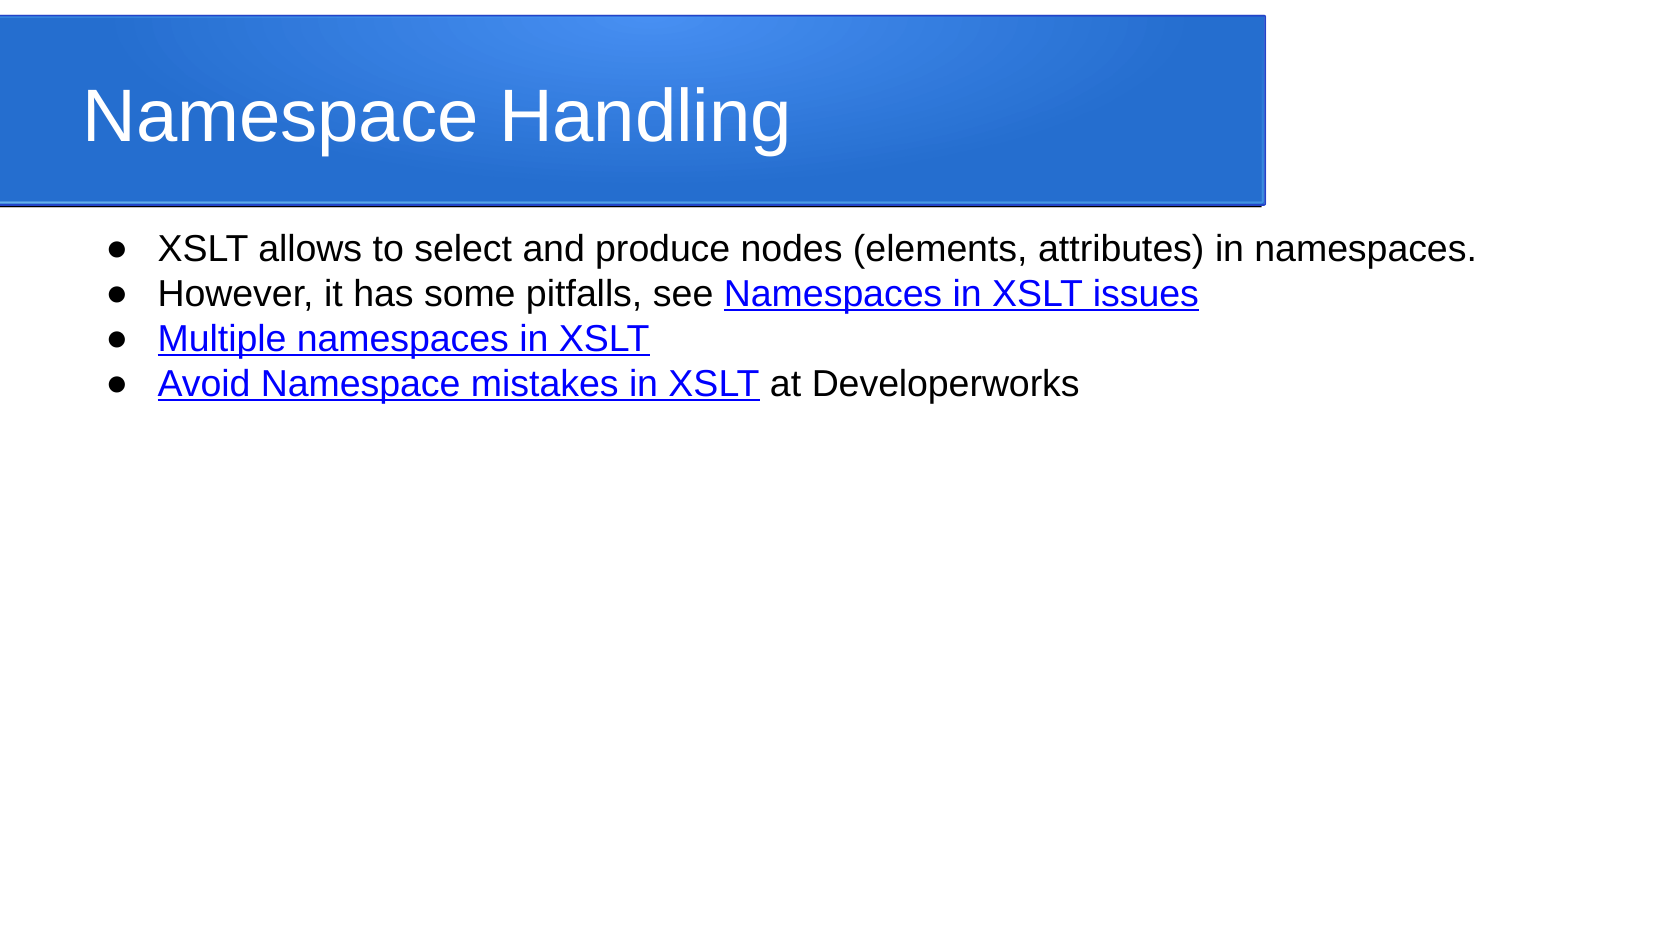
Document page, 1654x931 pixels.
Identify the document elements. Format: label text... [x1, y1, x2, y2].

list XSLT allows to select and produce nodes (elements, attributes) in namespaces. However, it has some pitfalls, see Namespaces in XSLT issues Multiple namespaces in XSLT Avoid Namespace mistakes in XSLT at Developerworks [82, 224, 1571, 764]
picture [0, 13, 1269, 211]
title Namespace Handling [82, 35, 1235, 189]
